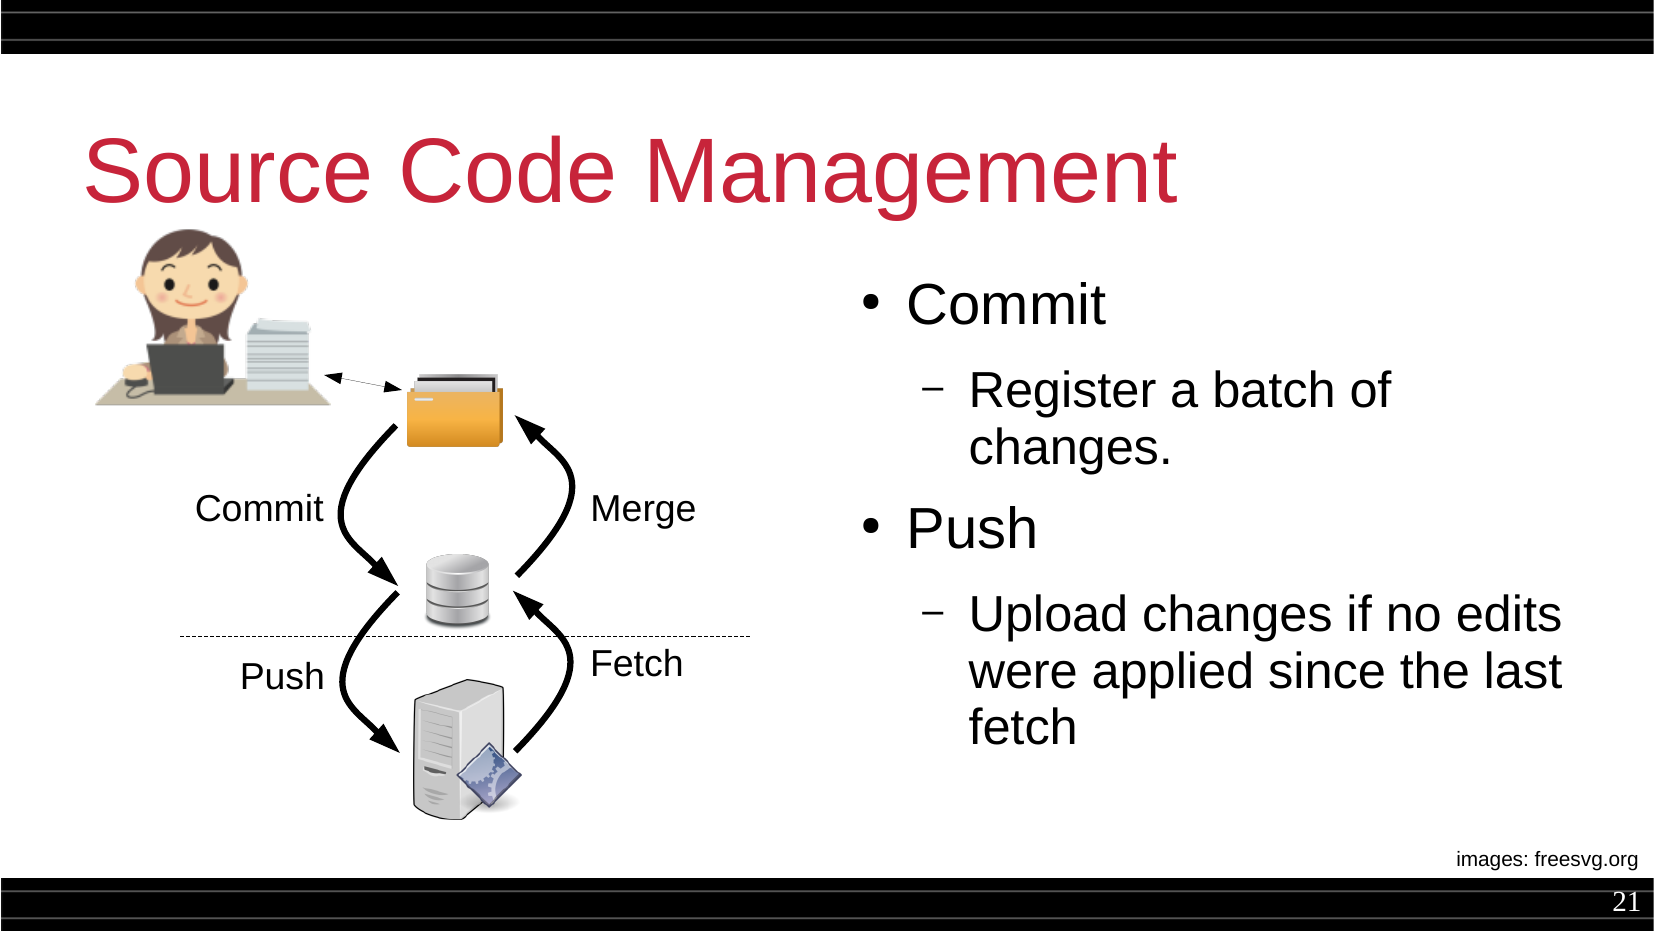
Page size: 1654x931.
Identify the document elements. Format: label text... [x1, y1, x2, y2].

picture [397, 679, 537, 820]
text_box Commit [180, 480, 350, 537]
picture [419, 554, 496, 631]
text_box Fetch [575, 635, 706, 693]
picture [1, 0, 1654, 54]
list Commit Register a batch of changes. Push Upload changes if no edits were applied since the last fetch [845, 271, 1572, 758]
text_box images: freesvg.org [1441, 840, 1654, 902]
picture [1, 878, 1654, 931]
text_box Merge [575, 480, 766, 541]
text_box Push [225, 648, 350, 706]
title Source Code Management [82, 92, 1571, 249]
picture [95, 200, 331, 436]
picture [407, 374, 503, 447]
